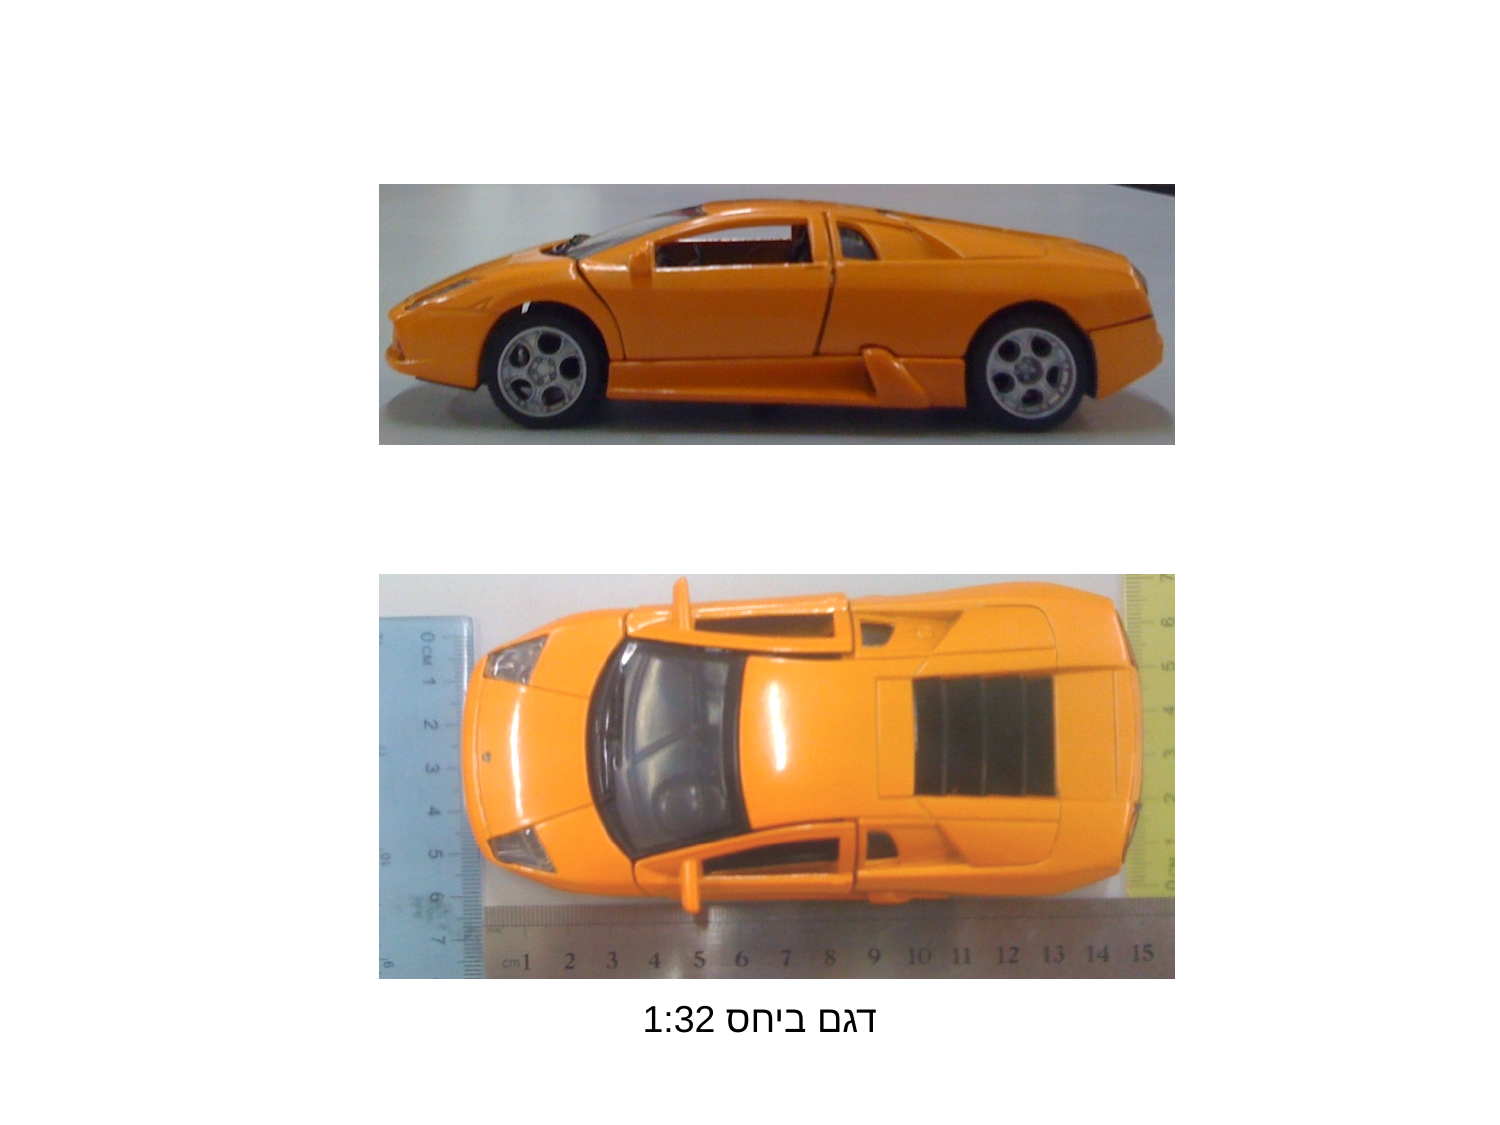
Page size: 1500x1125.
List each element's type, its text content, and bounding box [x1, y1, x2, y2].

picture [379, 184, 1175, 445]
text_box דגם ביחס 1:32 [627, 987, 893, 1048]
picture [379, 574, 1175, 979]
